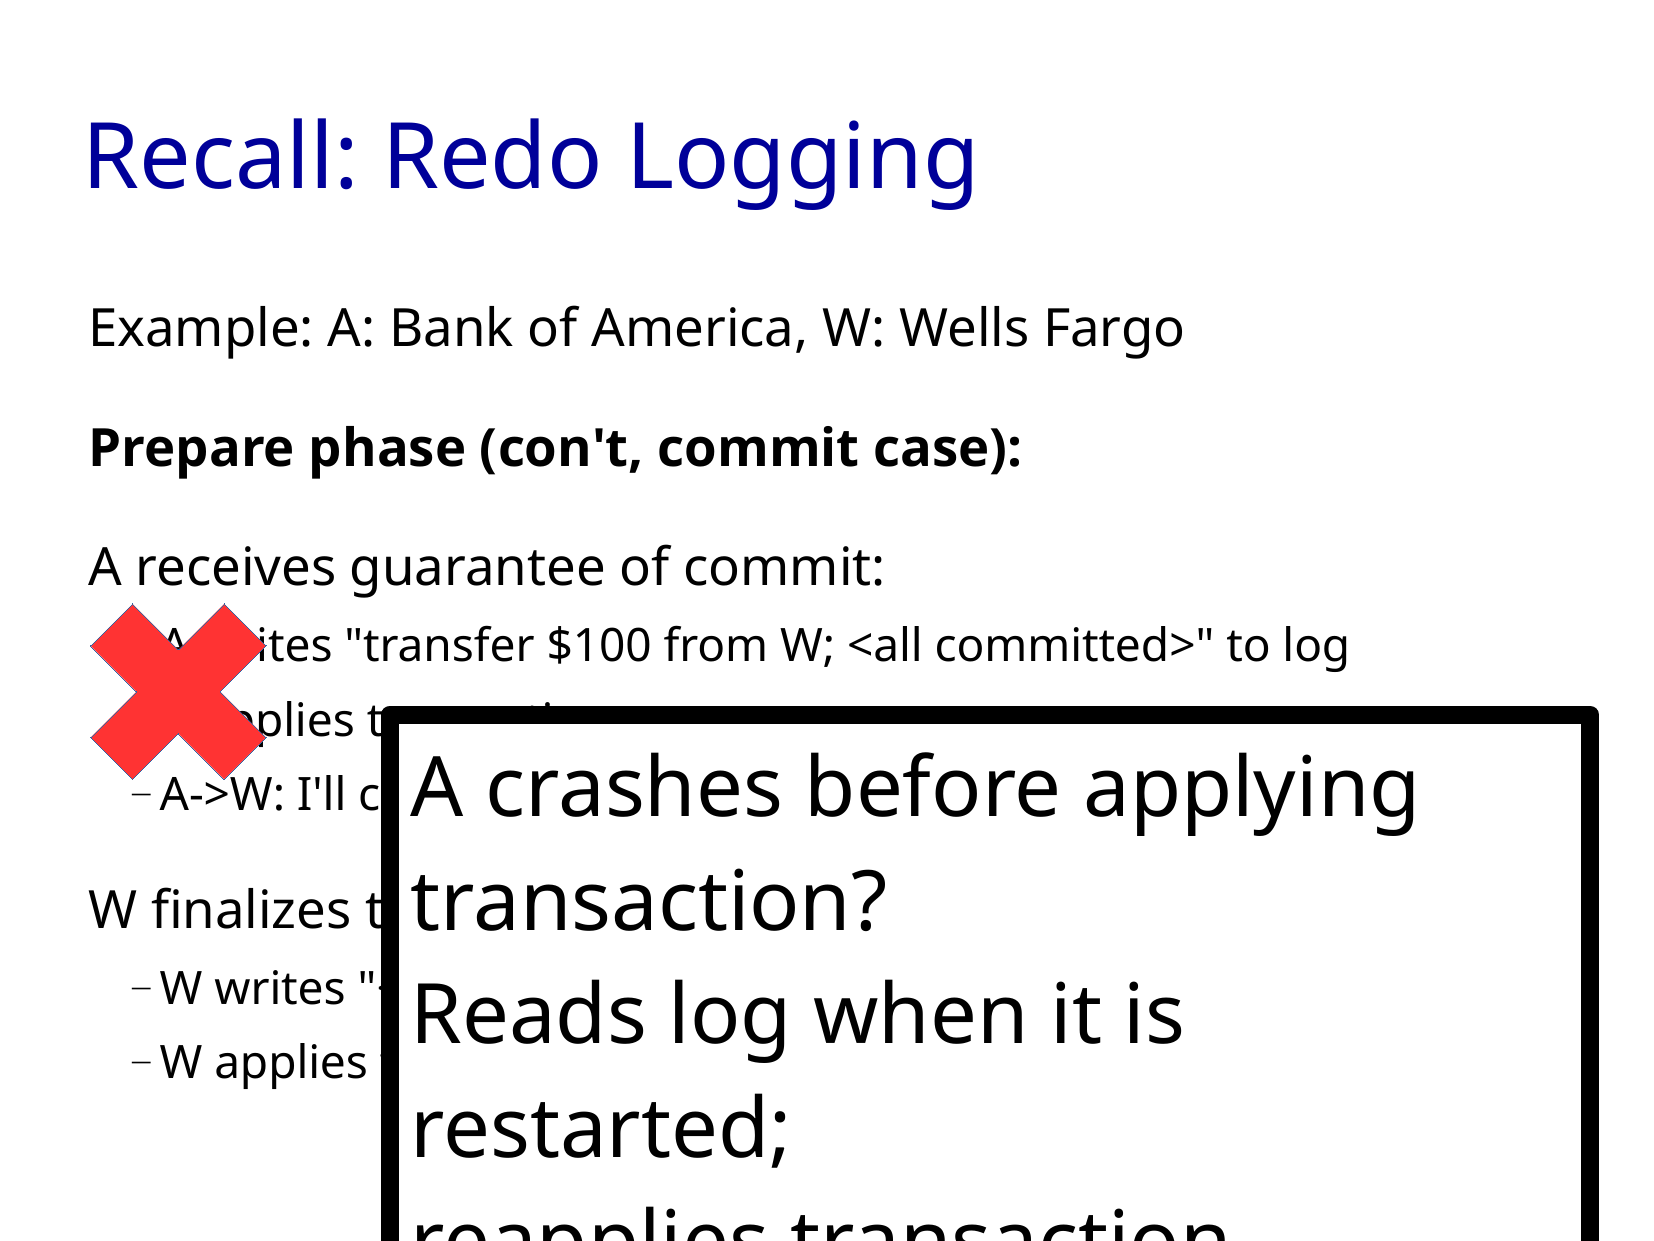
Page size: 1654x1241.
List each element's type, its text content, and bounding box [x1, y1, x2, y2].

text_box A crashes before applying transaction? Reads log when it is restarted; reapplies transaction Called redo logging [390, 714, 1591, 1201]
text_box [90, 603, 267, 780]
title Recall: Redo Logging [82, 49, 1571, 257]
list Example: A: Bank of America, W: Wells Fargo Prepare phase (con't, commit case): A receives guarantee of commit: A writes "transfer $100 from W; <all committed>" to log A applies transaction A->W: I'll commit, too W finalizes transaction: W writes "<all committed>" to log W applies transaction [60, 290, 1571, 1096]
